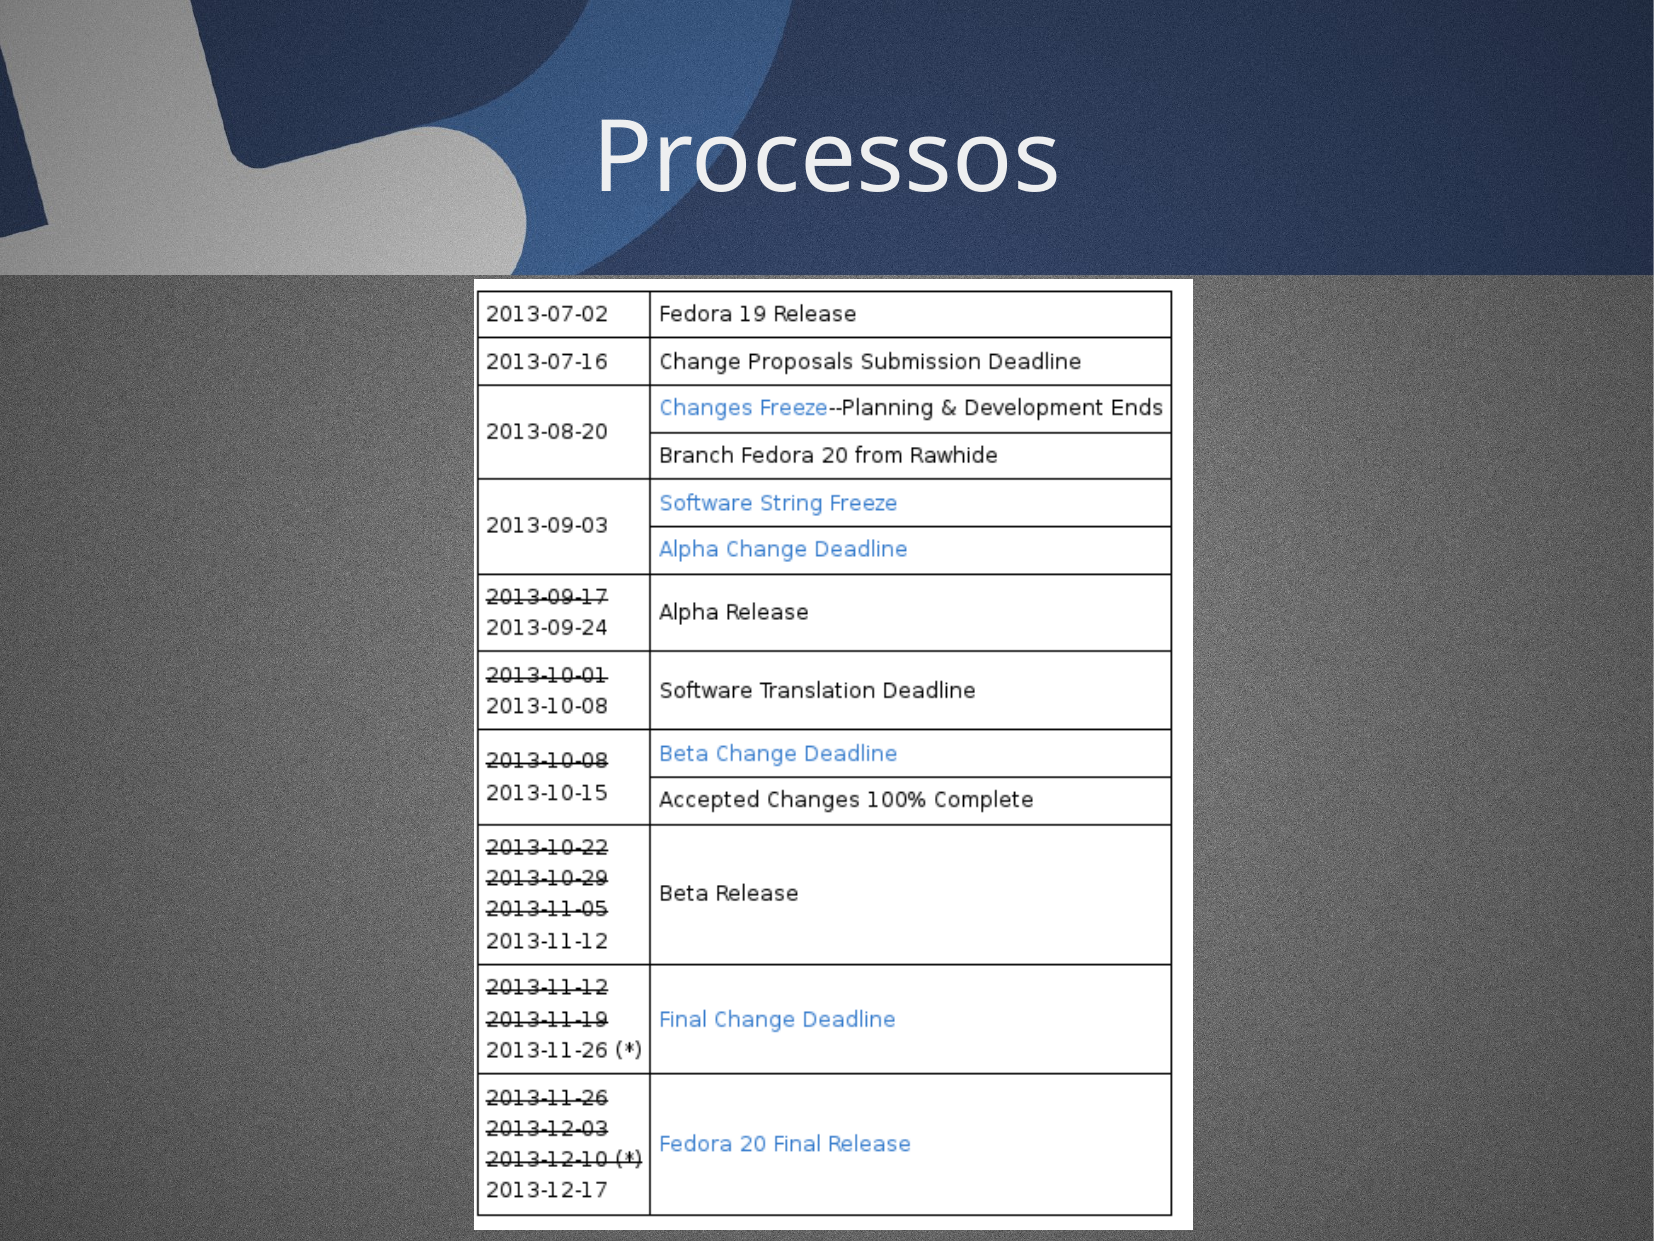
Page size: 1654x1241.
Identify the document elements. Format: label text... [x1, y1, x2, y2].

picture [0, 0, 1654, 1241]
title Processos [82, 49, 1571, 257]
